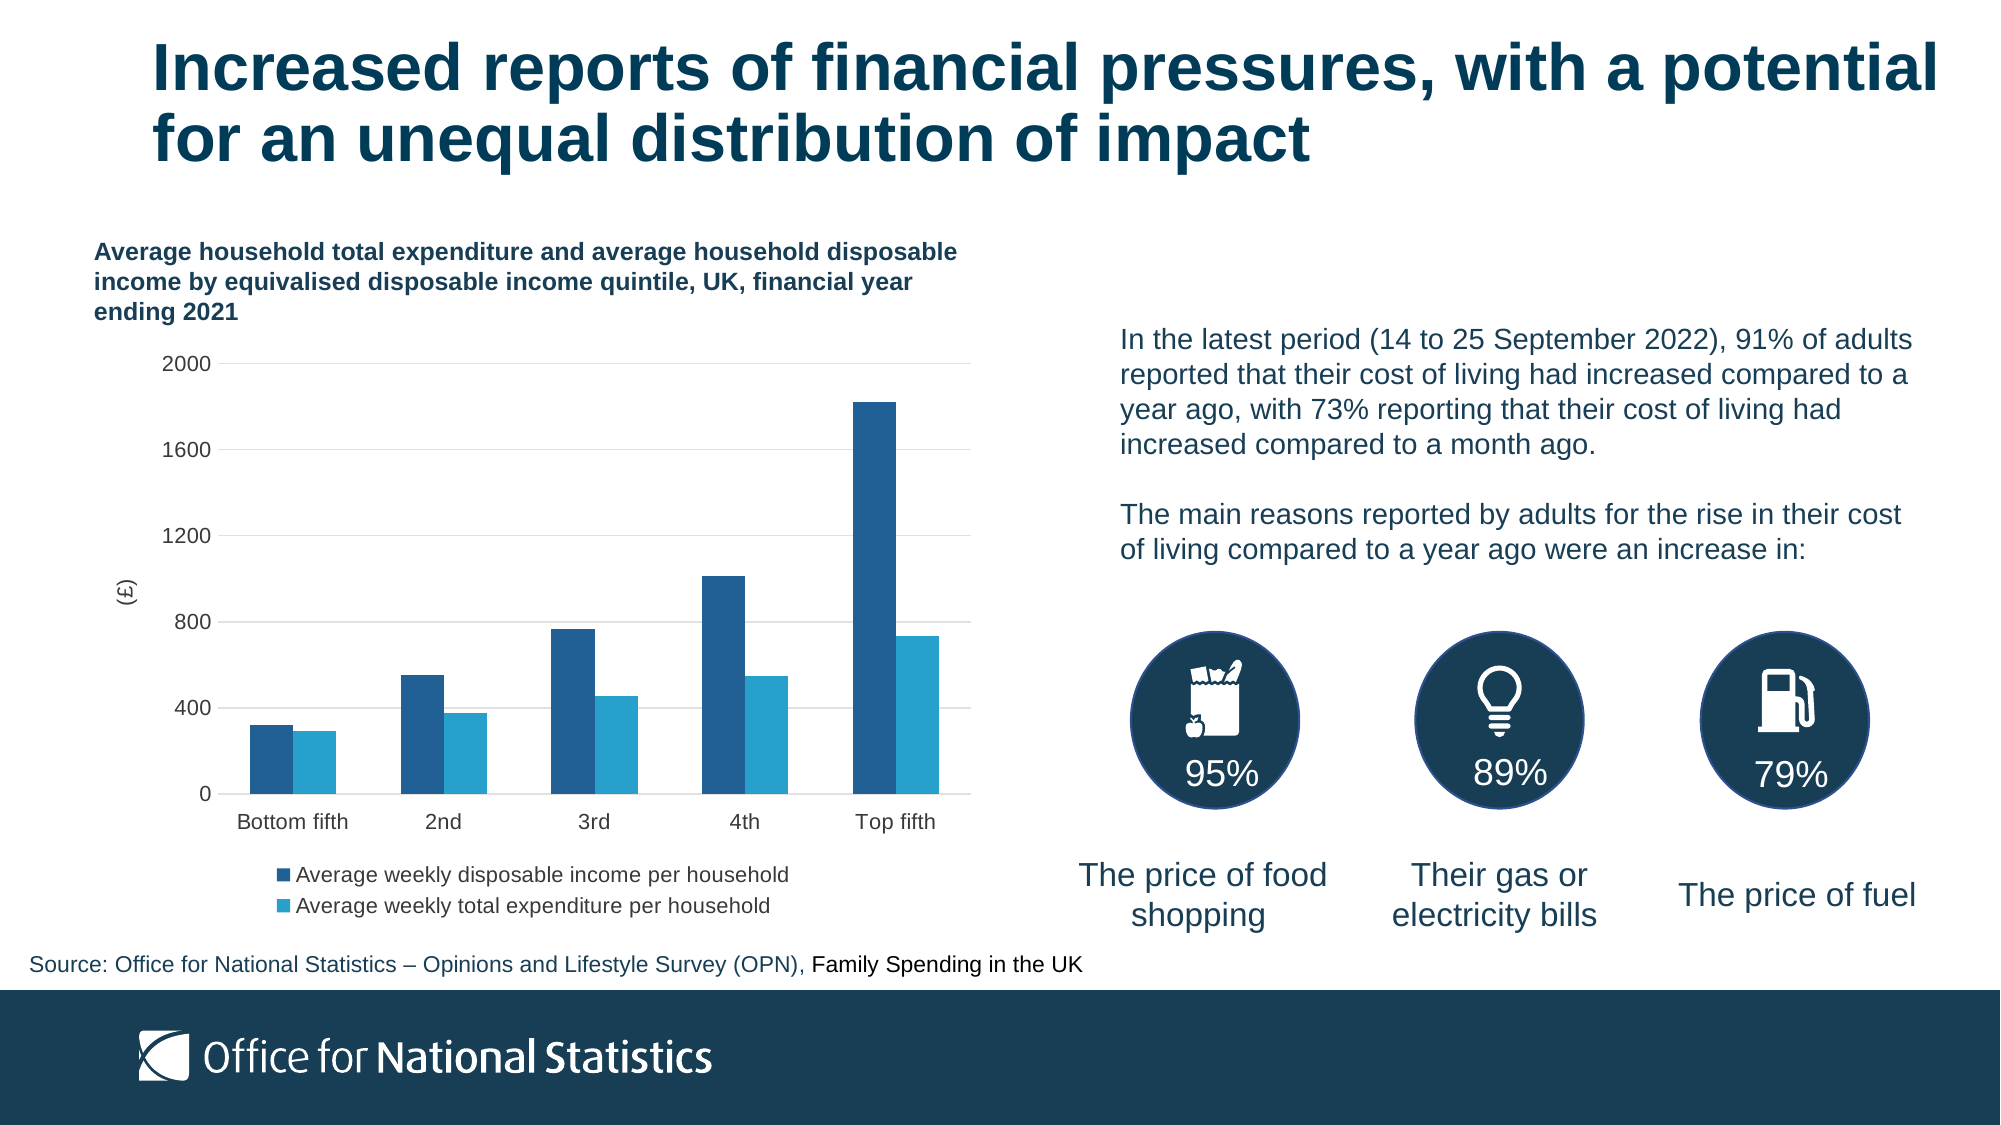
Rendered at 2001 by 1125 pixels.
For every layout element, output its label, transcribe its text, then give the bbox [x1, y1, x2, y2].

text_box Their gas or electricity bills [1335, 845, 1664, 942]
text_box 79% [1738, 742, 1979, 804]
text_box [1700, 631, 1870, 794]
picture [1741, 655, 1832, 742]
text_box 95% [1169, 741, 1410, 803]
title Increased reports of financial pressures, with a potential for an unequal distribution of impact [137, 24, 1962, 185]
text_box Average household total expenditure and average household disposable income by equivalised disposable income quintile, UK, financial year ending 2021 [78, 227, 979, 334]
text_box 89% [1458, 740, 1699, 802]
text_box [1130, 631, 1300, 795]
text_box [1185, 803, 1245, 809]
picture [1169, 652, 1260, 741]
chart [78, 339, 990, 925]
text_box [1758, 804, 1812, 809]
text_box [1467, 802, 1532, 809]
text_box The price of fuel [1663, 865, 2000, 922]
text_box The price of food shopping [1028, 845, 1335, 942]
text_box Source: Office for National Statistics – Opinions and Lifestyle Survey (OPN), Family Spending in the UK [29, 941, 1188, 985]
picture [1458, 659, 1541, 740]
text_box In the latest period (14 to 25 September 2022), 91% of adults reported that their cost of living had increased compared to a year ago, with 73% reporting that their cost of living had increased compared to a month ago. The main reasons reported by adults for the rise in their cost of living compared to a year ago were an increase in: [1105, 312, 1937, 646]
text_box [1415, 631, 1584, 797]
